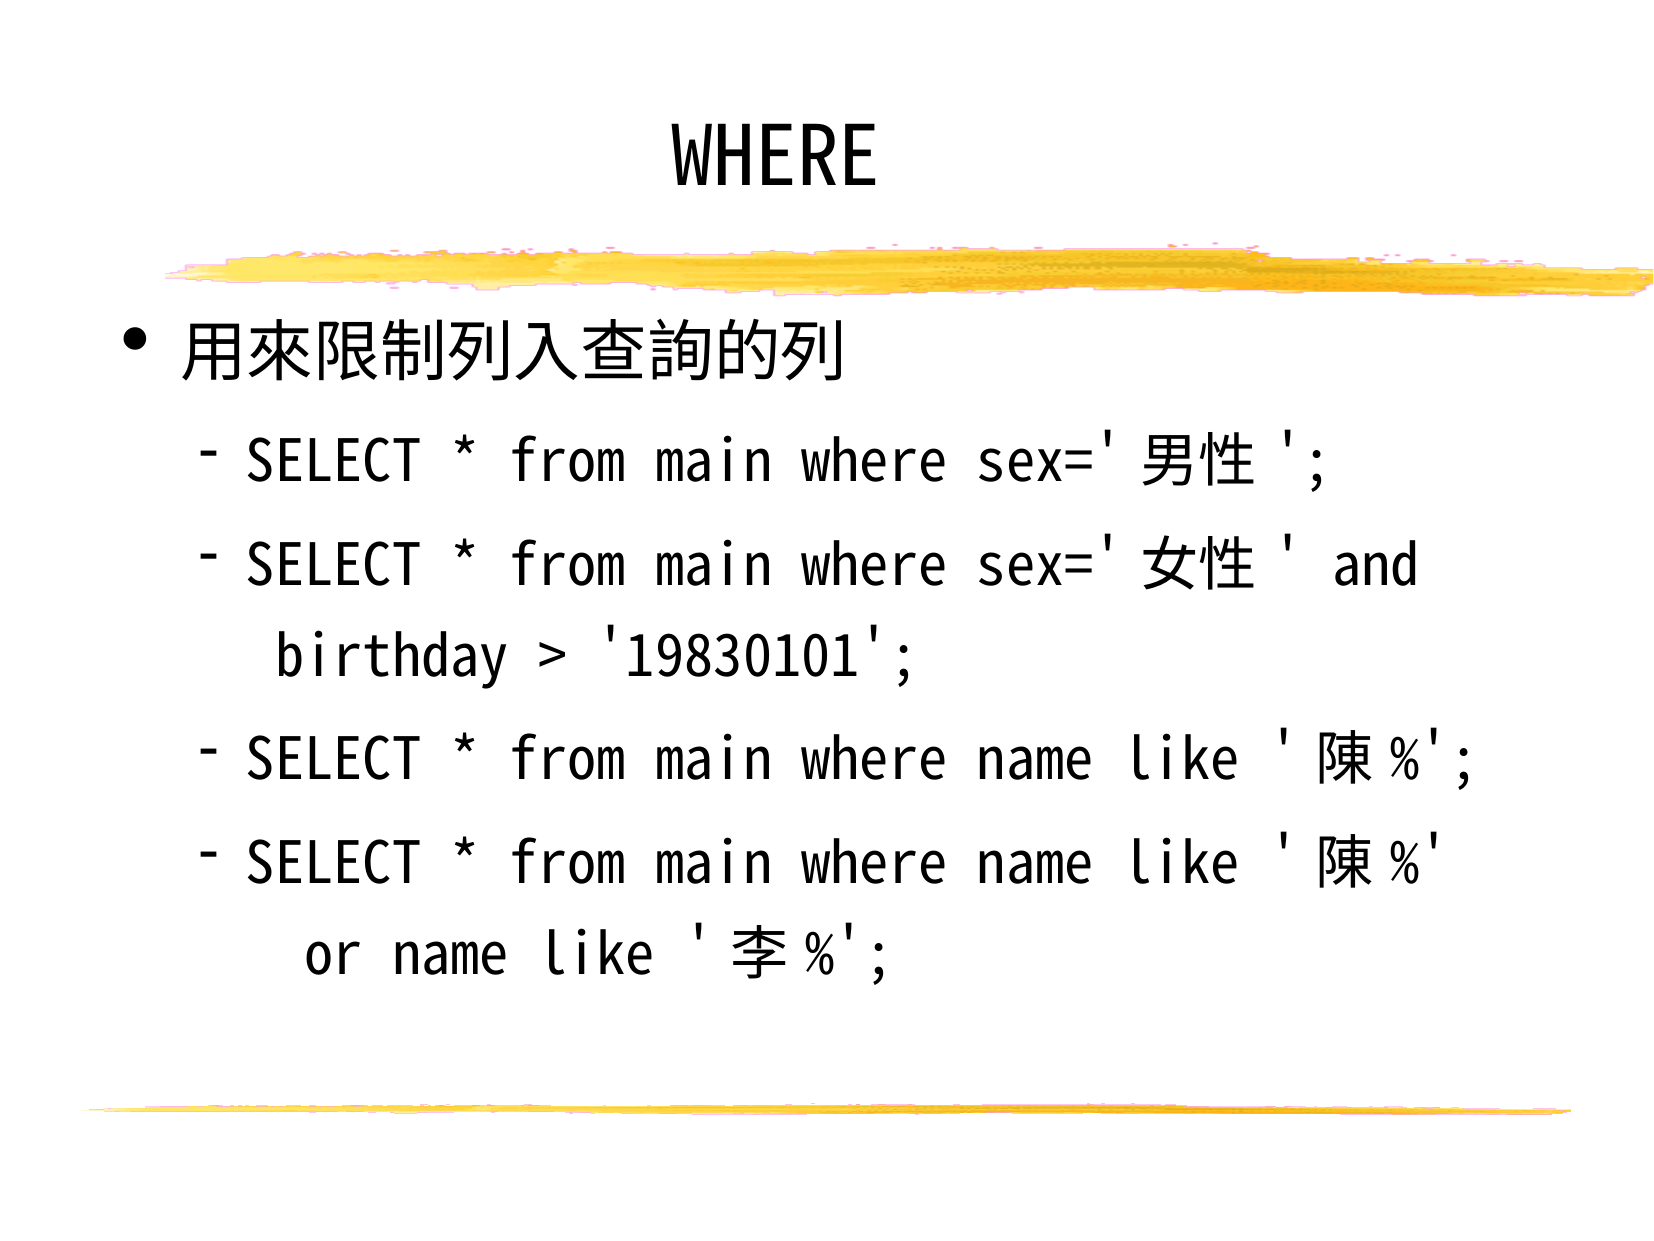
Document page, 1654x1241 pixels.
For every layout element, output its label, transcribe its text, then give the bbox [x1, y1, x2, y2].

list 用來限制列入查詢的列 SELECT * from main where sex='男性'; SELECT * from main where sex='女性' and birthday > '19830101'; SELECT * from main where name like '陳%'; SELECT * from main where name like '陳%' or name like '李%'; [124, 290, 1530, 1062]
title WHERE [73, 39, 1479, 249]
picture [165, 237, 1654, 308]
picture [82, 1102, 1571, 1117]
